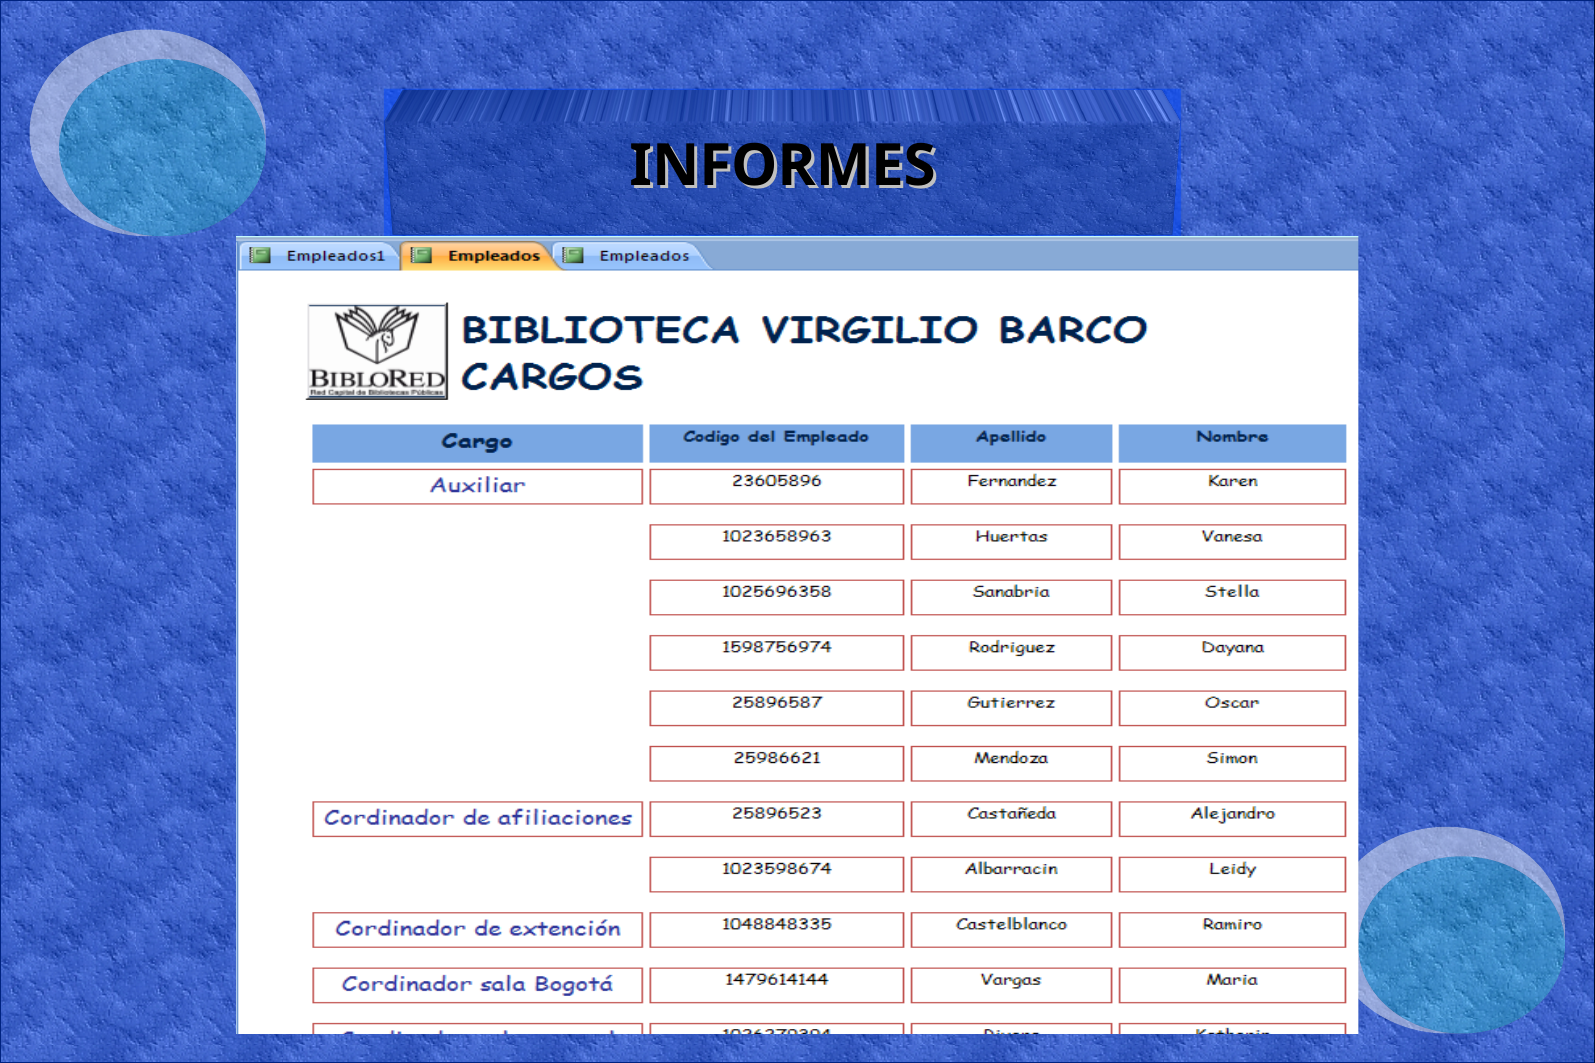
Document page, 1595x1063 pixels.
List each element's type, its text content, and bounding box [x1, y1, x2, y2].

text_box INFORMES [383, 88, 1182, 236]
picture [236, 236, 1565, 1034]
picture [59, 59, 266, 237]
